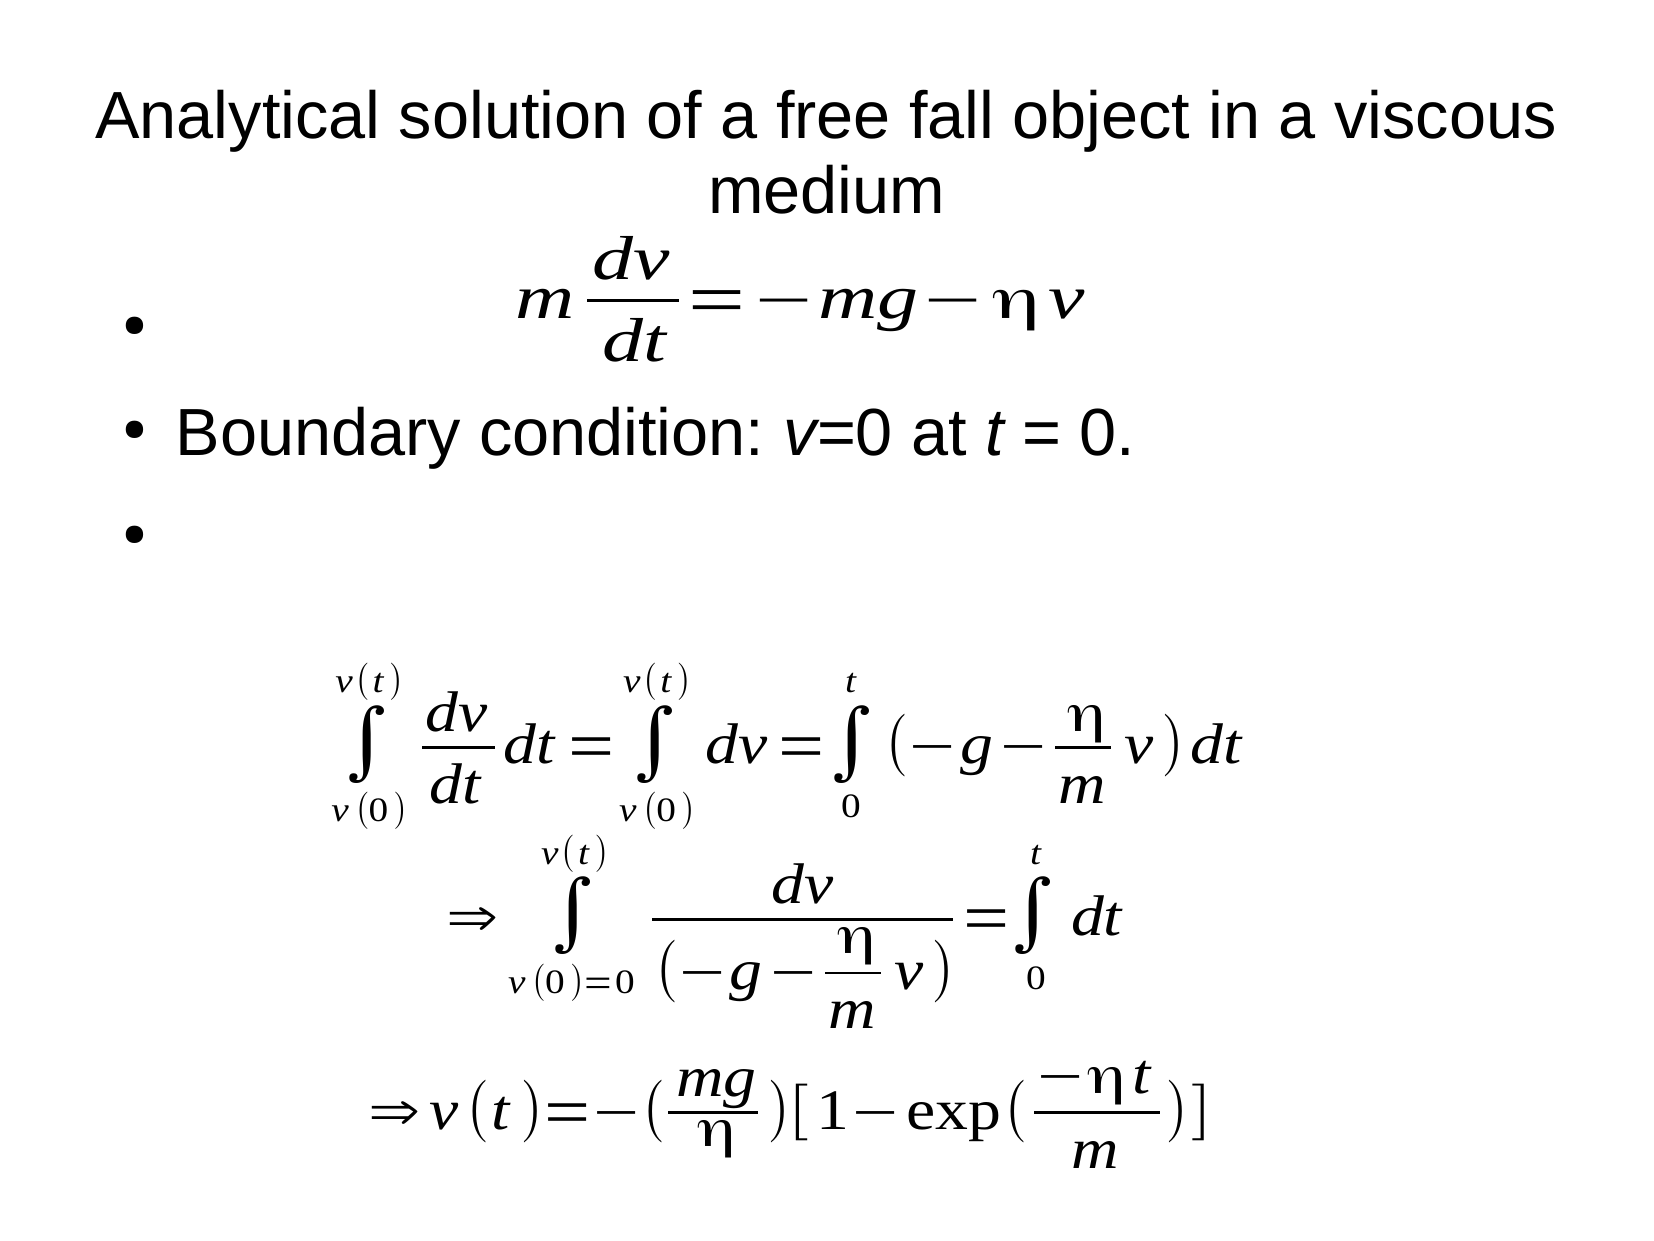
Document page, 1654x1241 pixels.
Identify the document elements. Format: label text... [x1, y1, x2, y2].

chart [315, 660, 1261, 1181]
chart [495, 225, 1112, 374]
title Analytical solution of a free fall object in a viscous medium [82, 49, 1571, 257]
list Boundary condition: v=0 at t = 0. [105, 290, 1571, 1096]
